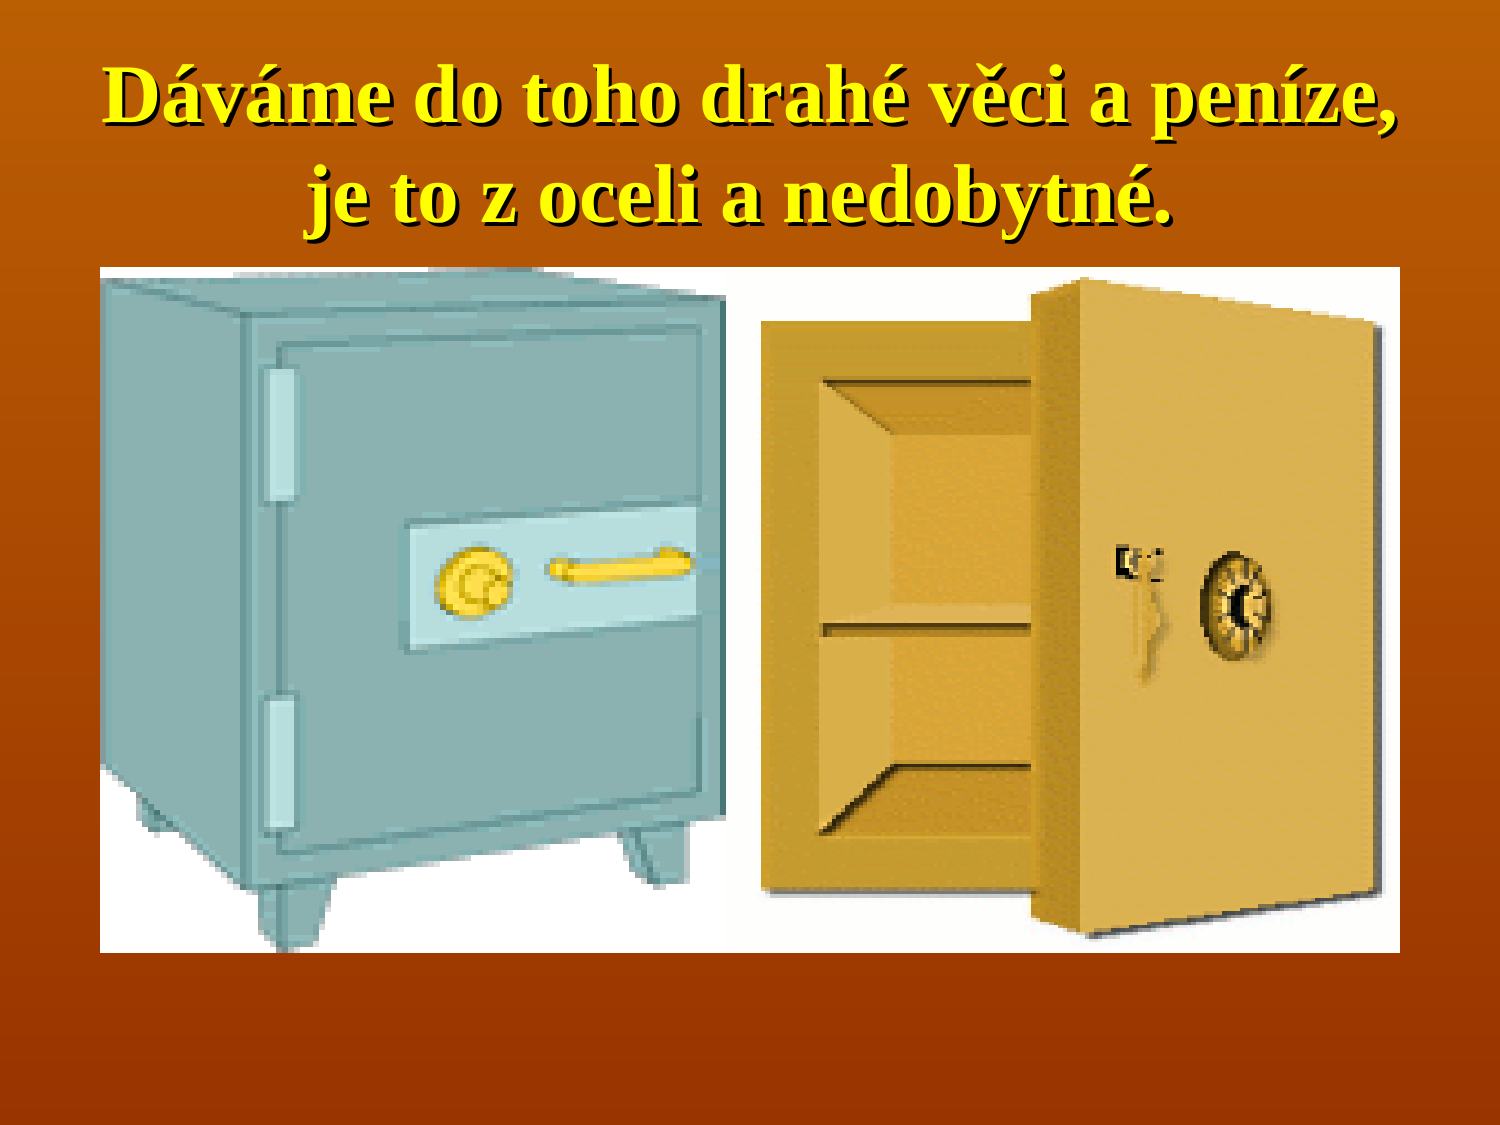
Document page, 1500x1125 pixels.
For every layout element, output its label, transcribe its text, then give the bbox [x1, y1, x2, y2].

picture [100, 267, 1400, 953]
title Dáváme do toho drahé věci a peníze, je to z oceli a nedobytné. [75, 31, 1426, 248]
